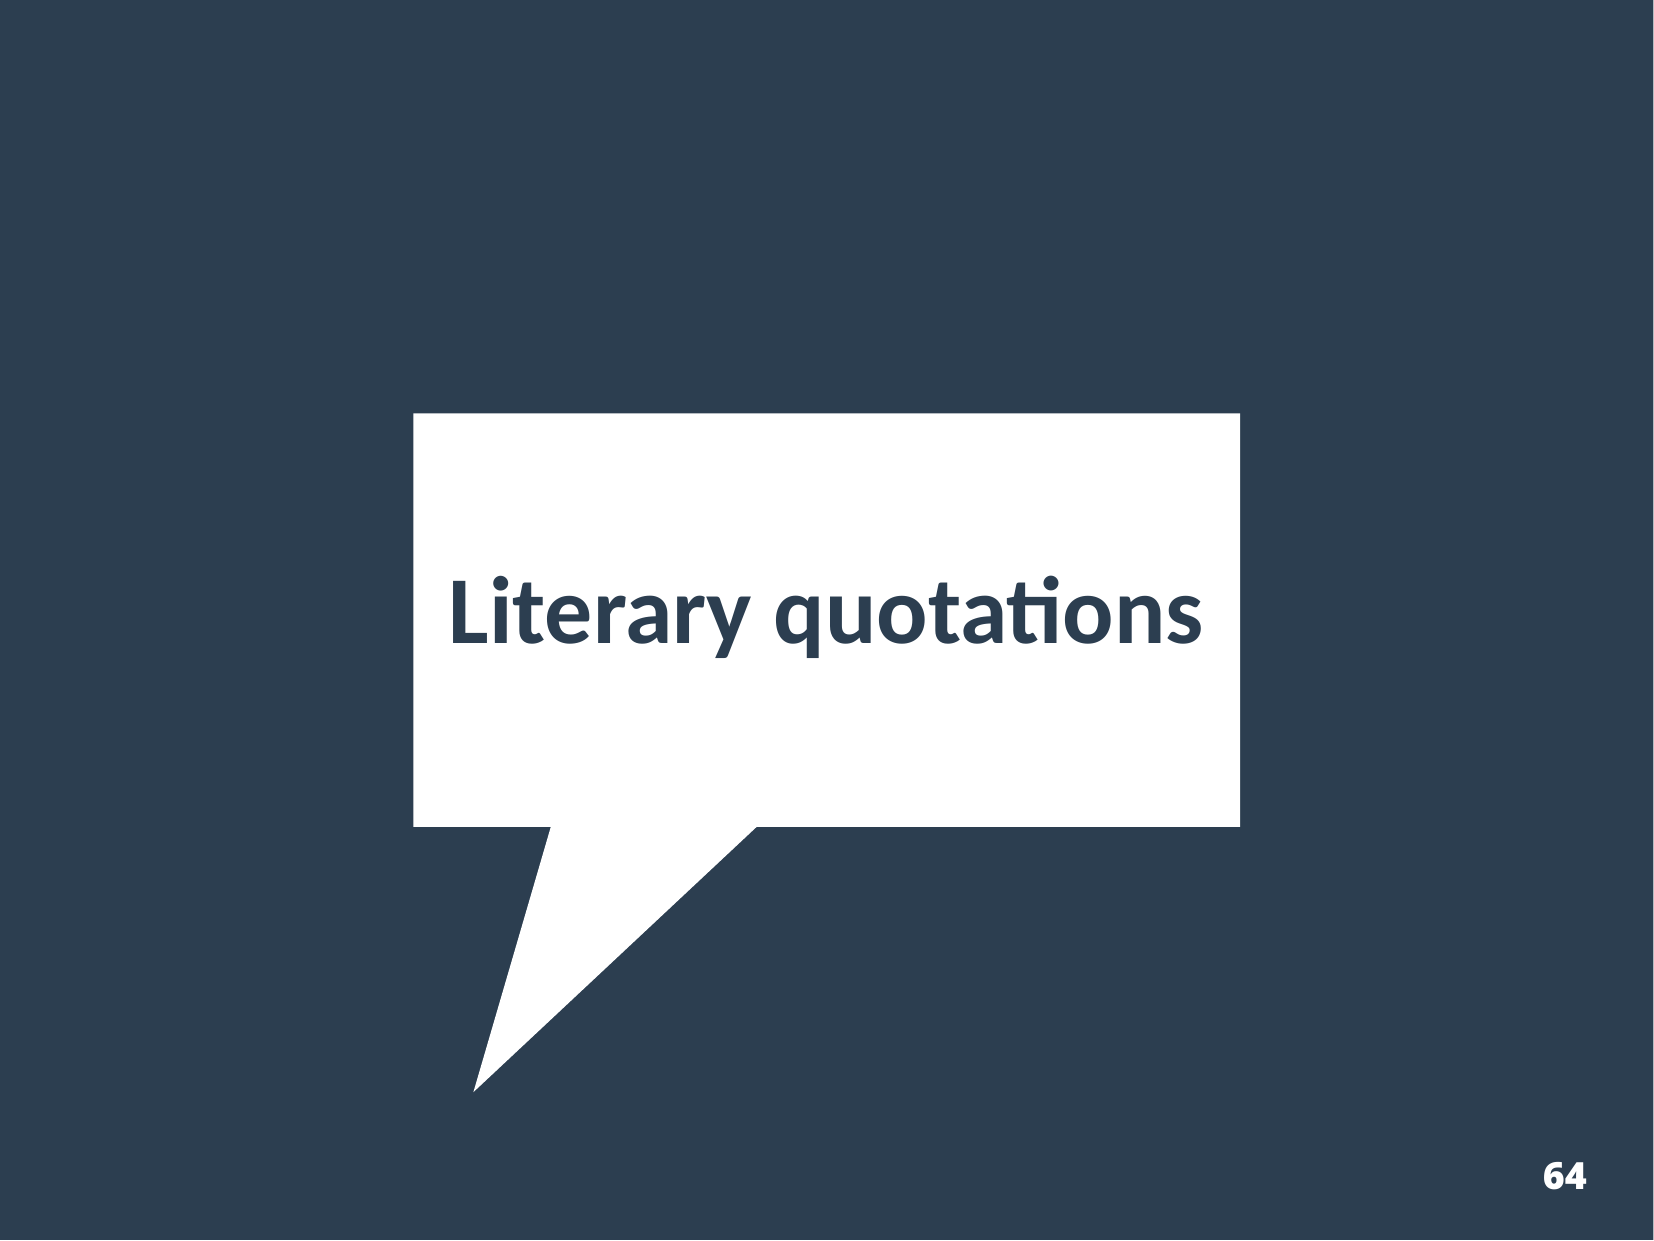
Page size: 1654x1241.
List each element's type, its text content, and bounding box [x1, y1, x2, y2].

title Literary quotations [442, 442, 1211, 798]
